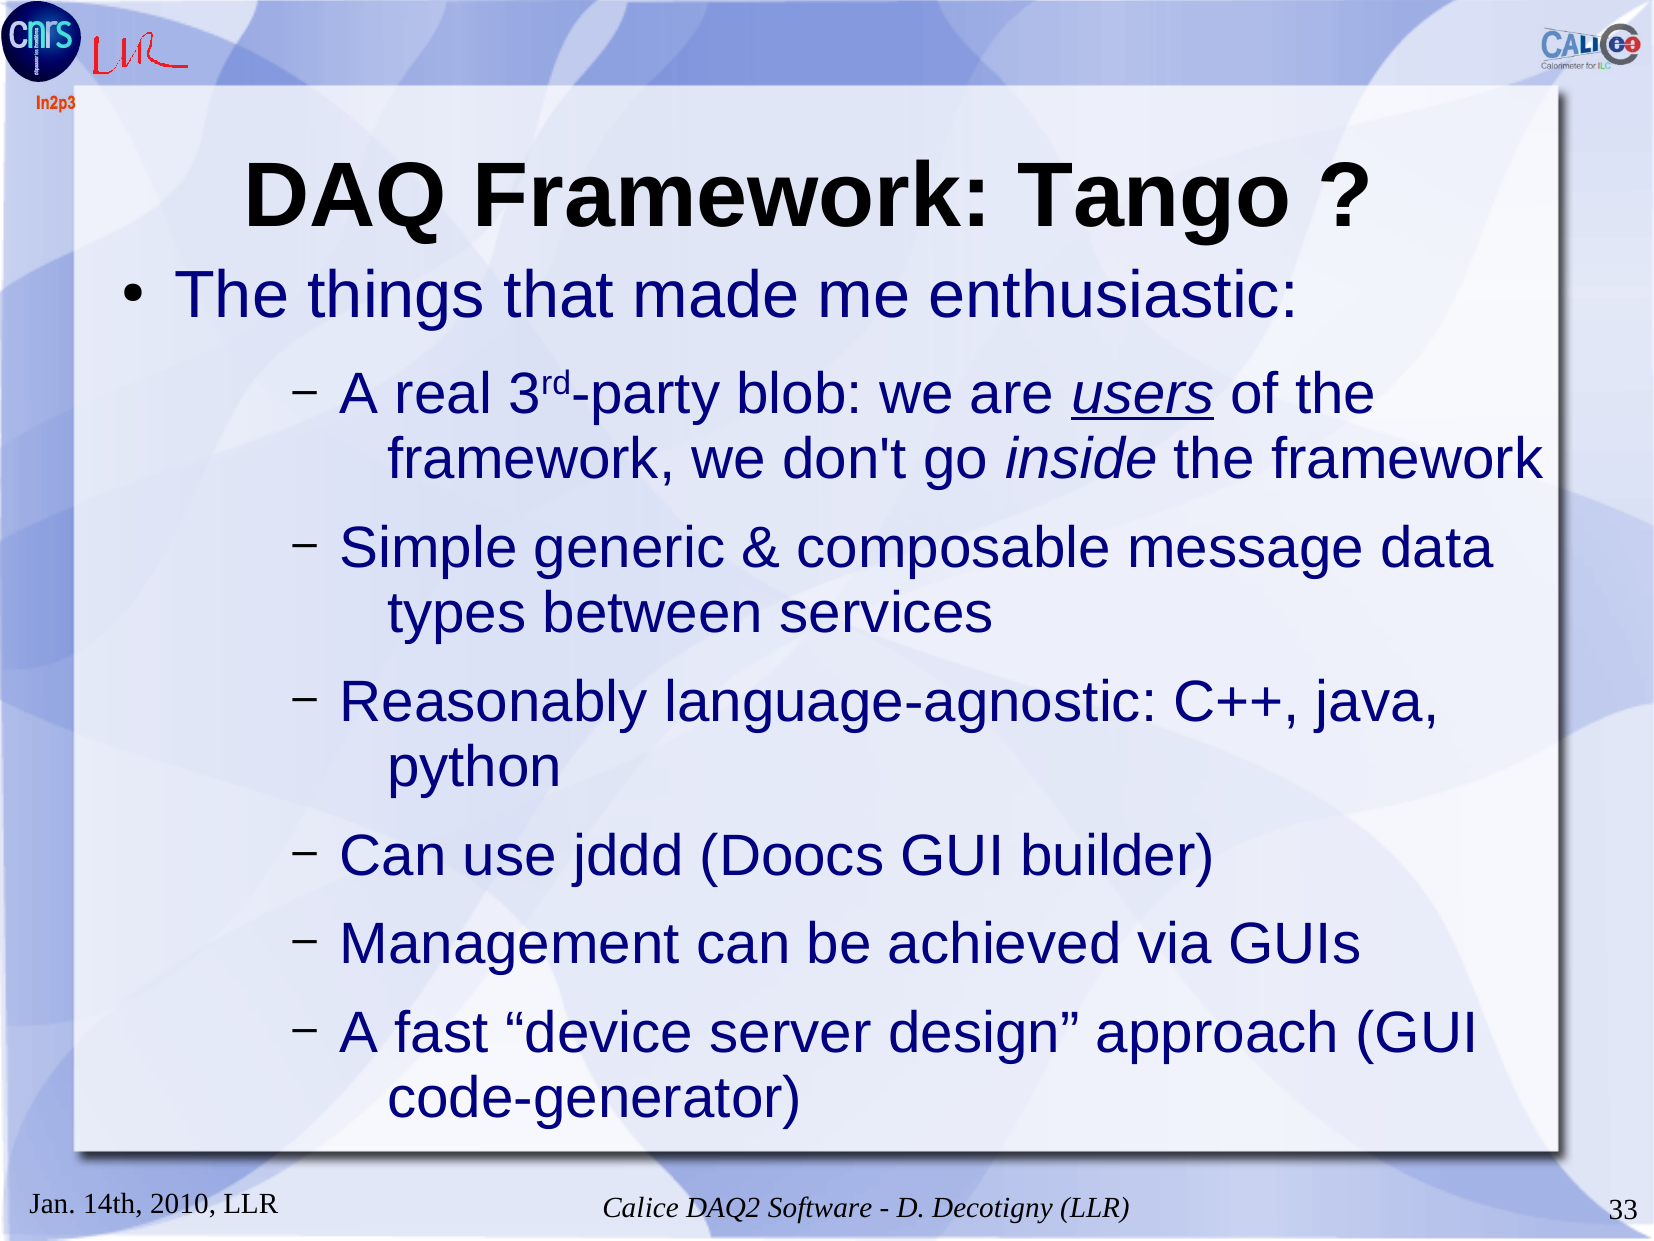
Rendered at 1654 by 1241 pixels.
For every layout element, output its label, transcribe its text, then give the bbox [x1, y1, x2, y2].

title DAQ Framework: Tango ? [82, 90, 1536, 298]
picture [0, 0, 1654, 1241]
list The things that made me enthusiastic: A real 3rd-party blob: we are users of the framework, we don't go inside the framework Simple generic & composable message data types between services Reasonably language-agnostic: C++, java, python Can use jddd (Doocs GUI builder) Management can be achieved via GUIs A fast “device server design” approach (GUI code-generator) [103, 257, 1555, 1132]
